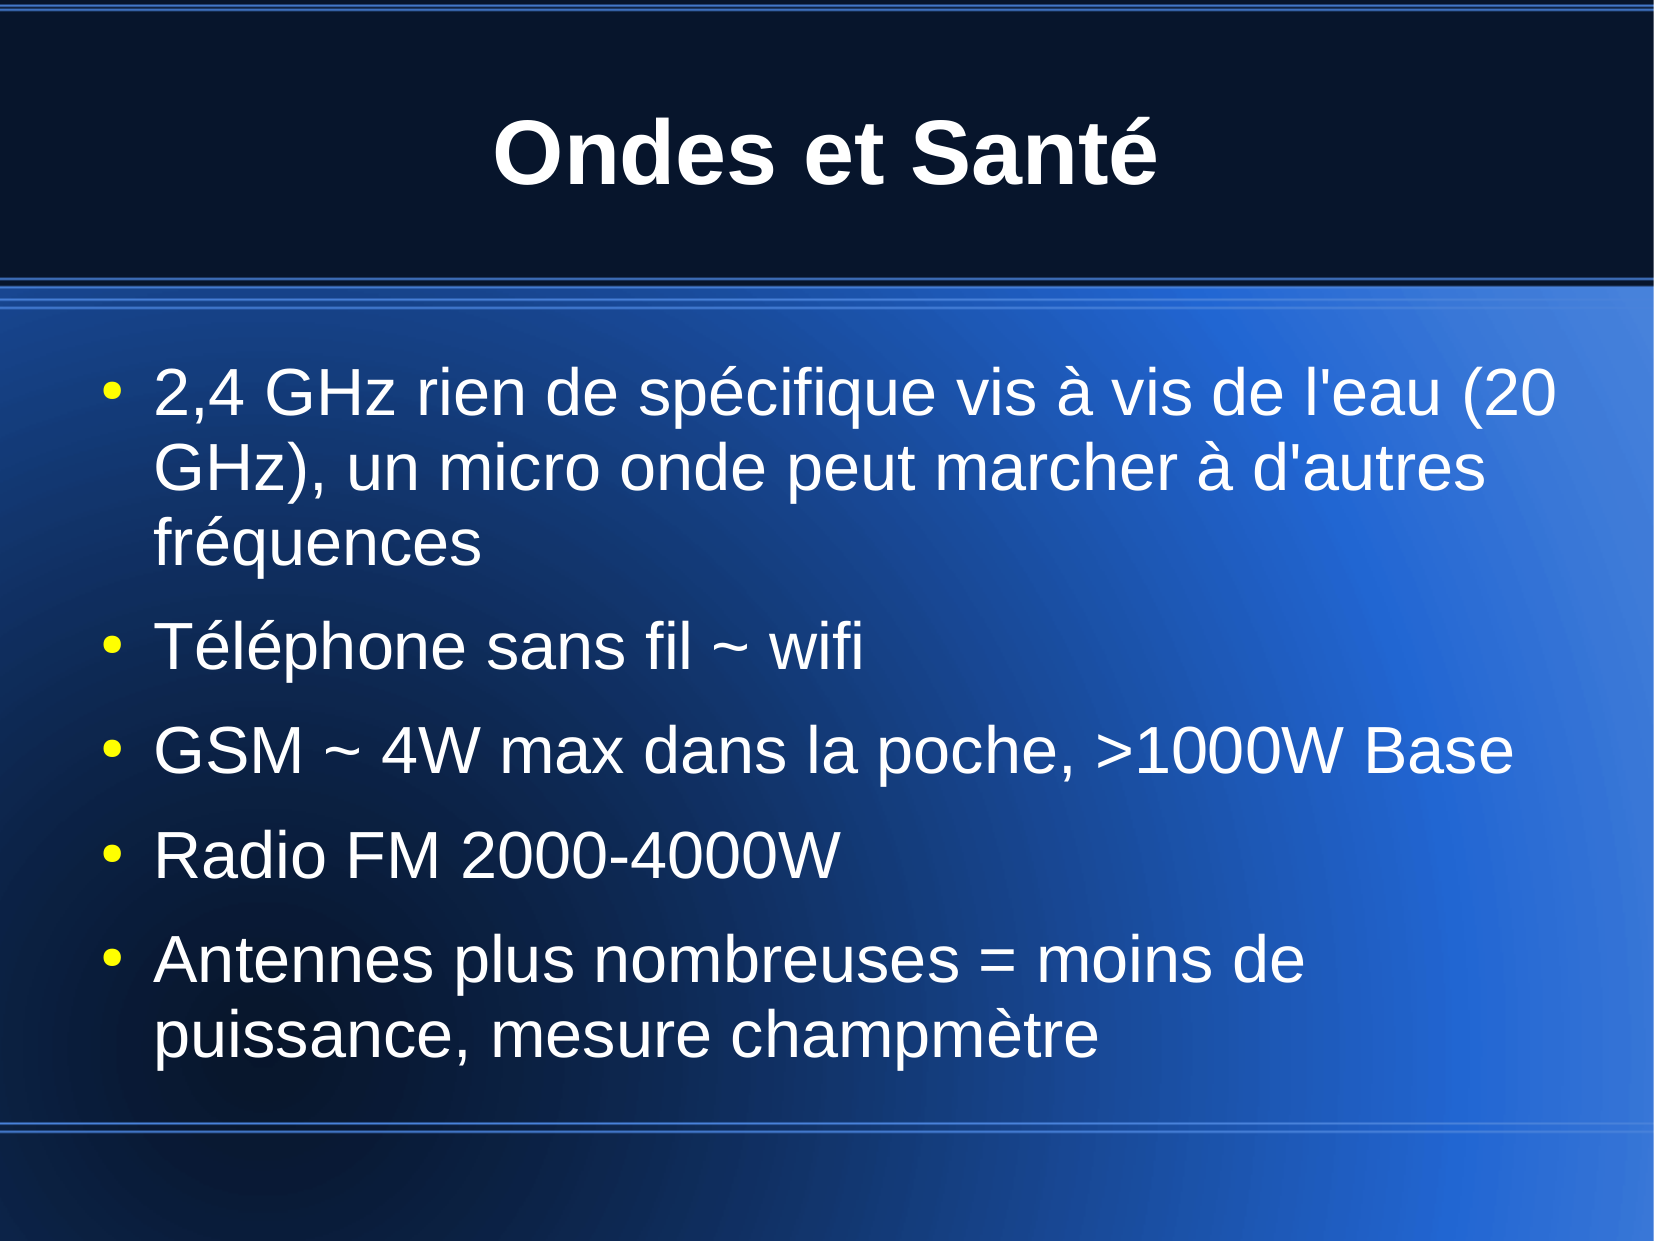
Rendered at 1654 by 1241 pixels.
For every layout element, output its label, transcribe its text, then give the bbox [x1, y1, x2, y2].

title Ondes et Santé [82, 56, 1571, 250]
picture [0, 0, 1654, 1241]
list 2,4 GHz rien de spécifique vis à vis de l'eau (20 GHz), un micro onde peut marcher à d'autres fréquences Téléphone sans fil ~ wifi GSM ~ 4W max dans la poche, >1000W Base Radio FM 2000-4000W Antennes plus nombreuses = moins de puissance, mesure champmètre [82, 355, 1571, 1159]
